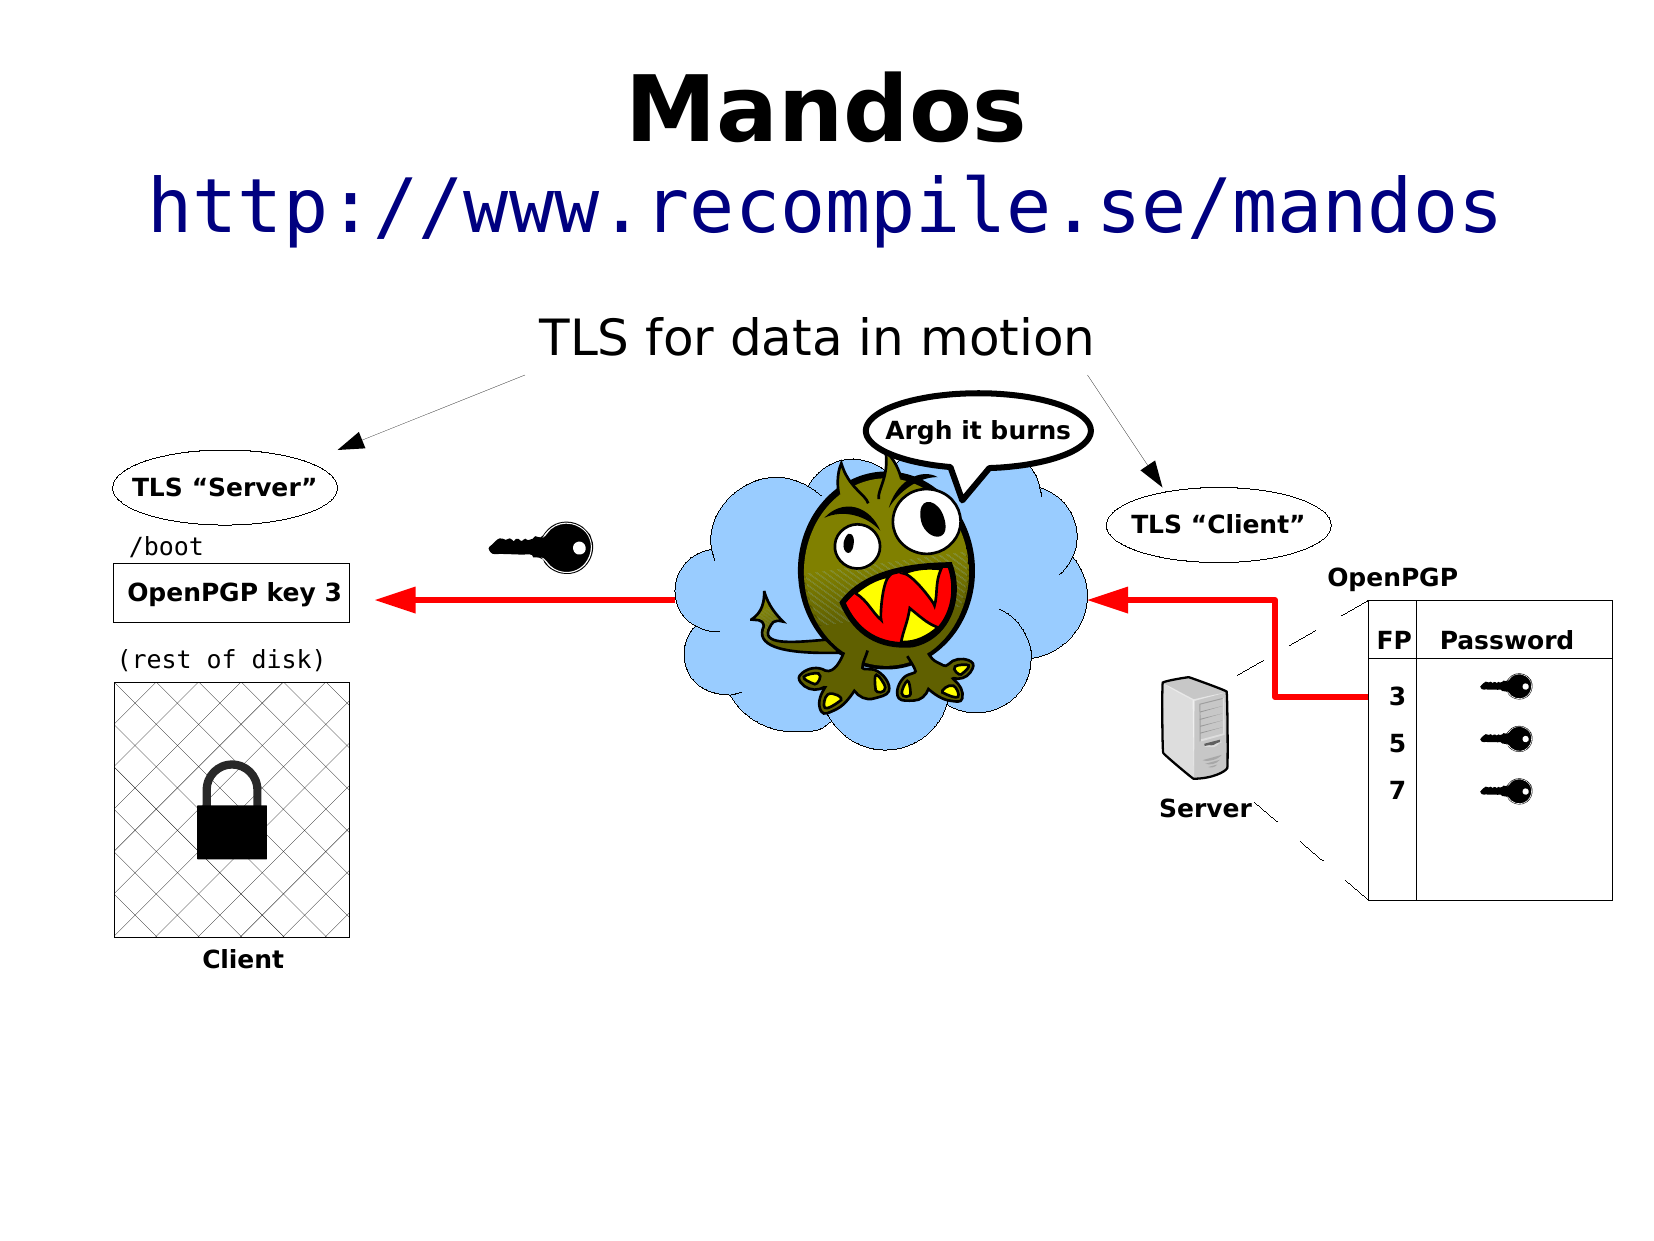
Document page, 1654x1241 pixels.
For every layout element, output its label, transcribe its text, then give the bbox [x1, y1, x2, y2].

text_box FP [1361, 618, 1425, 663]
text_box (rest of disk) [101, 637, 376, 696]
text_box OpenPGP key 3 [112, 570, 376, 615]
text_box 5 [1374, 721, 1439, 766]
text_box [976, 465, 1088, 713]
picture [750, 450, 976, 715]
text_box [674, 483, 943, 751]
text_box 3 [1374, 675, 1439, 720]
picture [1142, 657, 1247, 806]
text_box [294, 563, 350, 570]
title Mandos http://www.recompile.se/mandos [82, 49, 1571, 257]
text_box /boot [114, 525, 294, 570]
text_box TLS for data in motion [525, 301, 1111, 376]
text_box [1369, 600, 1613, 901]
text_box Argh it burns [865, 393, 1091, 501]
text_box Client [187, 937, 300, 982]
text_box TLS “Client” [1106, 487, 1332, 563]
picture [453, 502, 638, 597]
text_box 7 [1374, 768, 1439, 813]
text_box OpenPGP [1312, 555, 1501, 601]
text_box [114, 696, 350, 938]
text_box Password [1425, 618, 1605, 663]
text_box Server [1144, 786, 1360, 831]
picture [1462, 716, 1555, 766]
text_box [113, 615, 350, 623]
text_box TLS “Server” [112, 450, 338, 526]
picture [1462, 768, 1555, 818]
picture [170, 748, 294, 872]
picture [1462, 663, 1555, 713]
